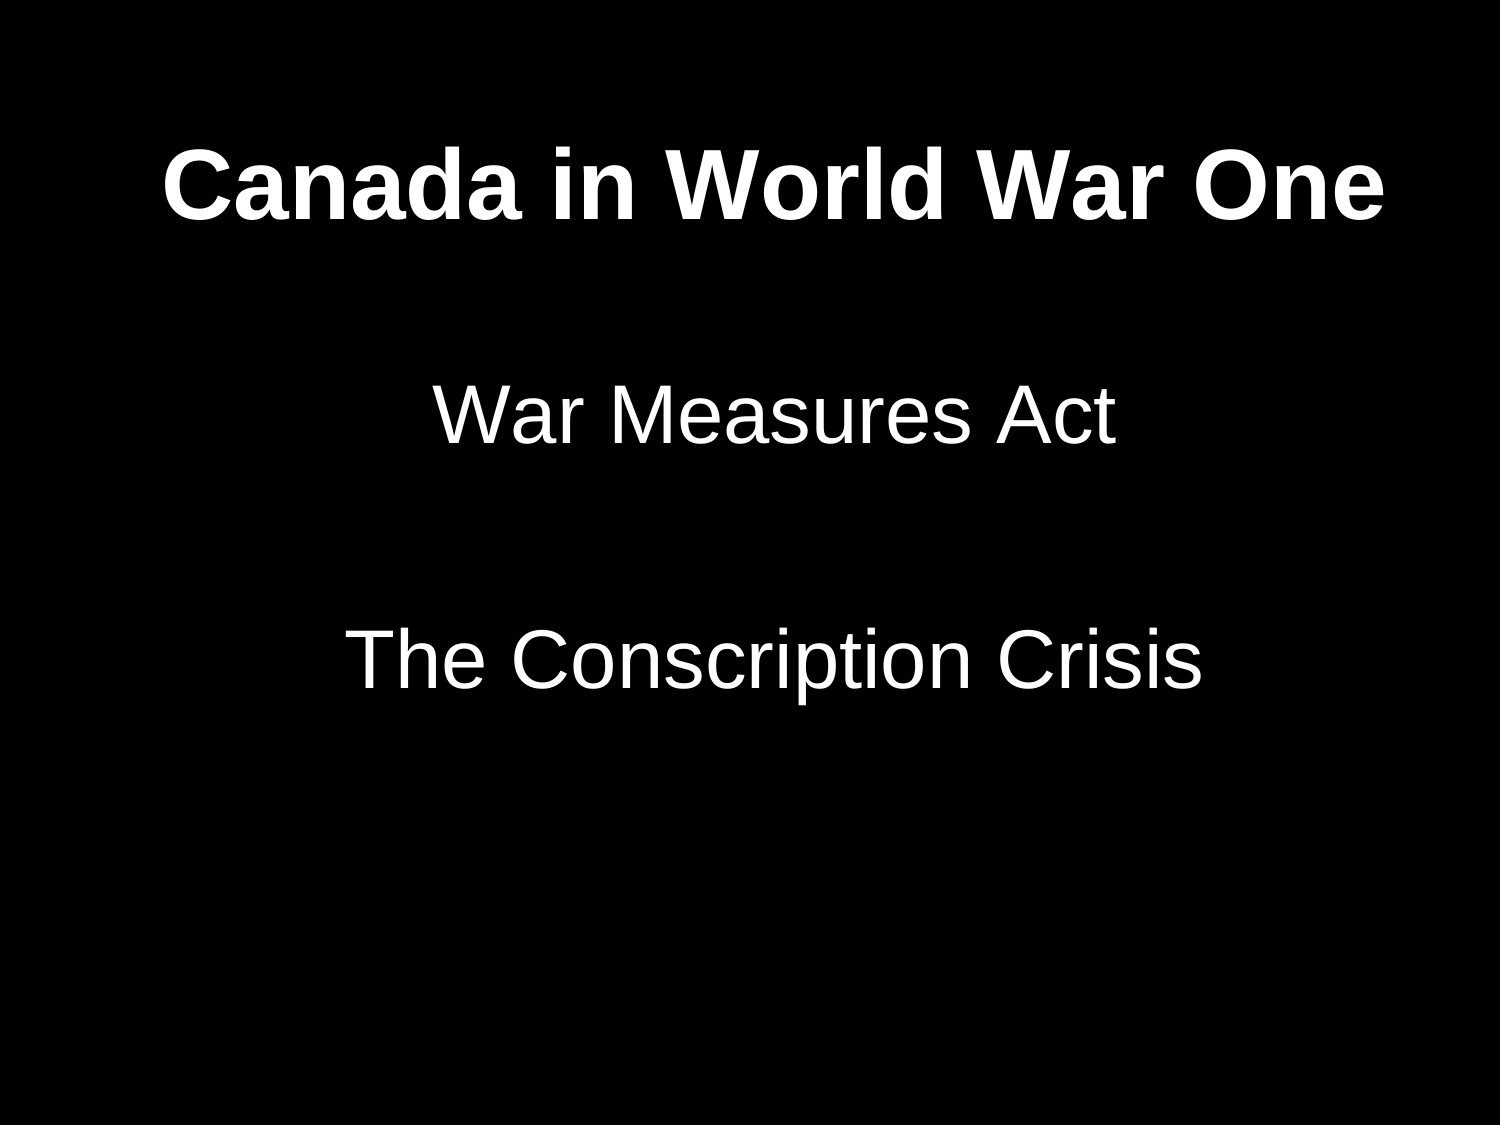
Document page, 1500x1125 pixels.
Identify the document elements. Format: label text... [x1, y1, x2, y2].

text_box Canada in World War One War Measures Act The Conscription Crisis [49, 112, 1500, 903]
